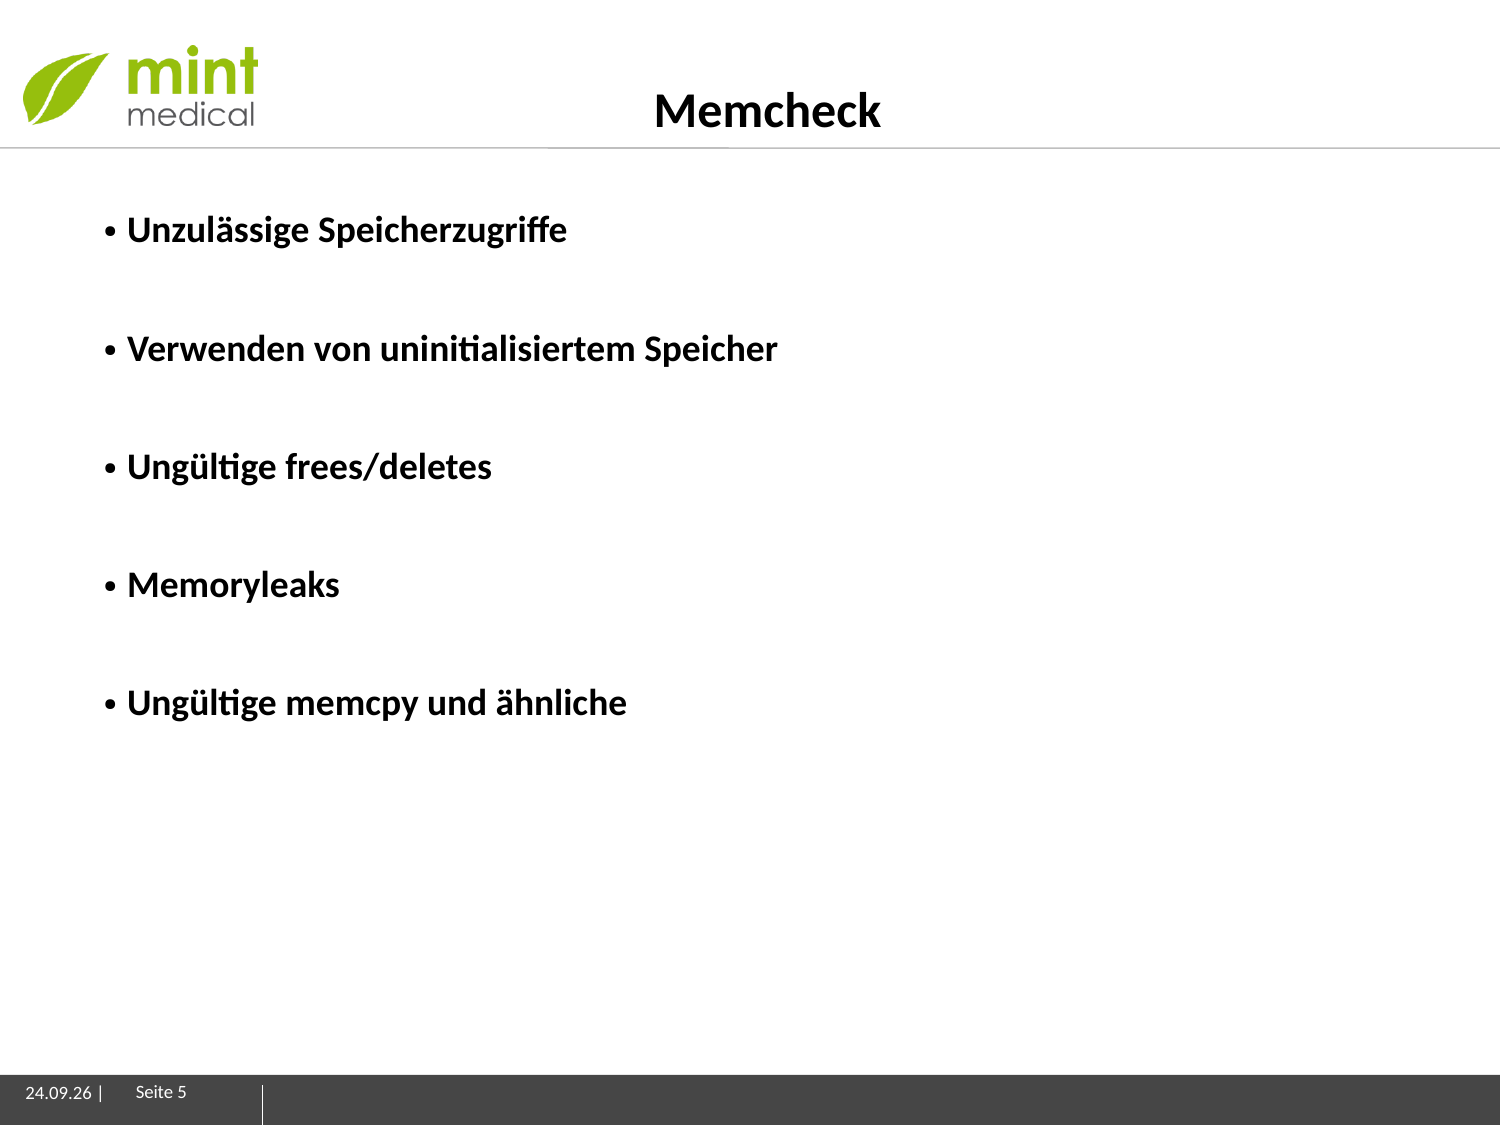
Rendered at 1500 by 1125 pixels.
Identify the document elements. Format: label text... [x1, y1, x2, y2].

text_box Ungültige memcpy und ähnliche [88, 679, 1093, 739]
text_box Ungültige frees/deletes [88, 443, 1093, 502]
text_box Unzulässige Speicherzugriffe [88, 206, 975, 266]
title Memcheck [253, 70, 1282, 146]
text_box Verwenden von uninitialisiertem Speicher [88, 325, 1093, 384]
picture [23, 45, 258, 126]
text_box Memoryleaks [88, 561, 1093, 621]
